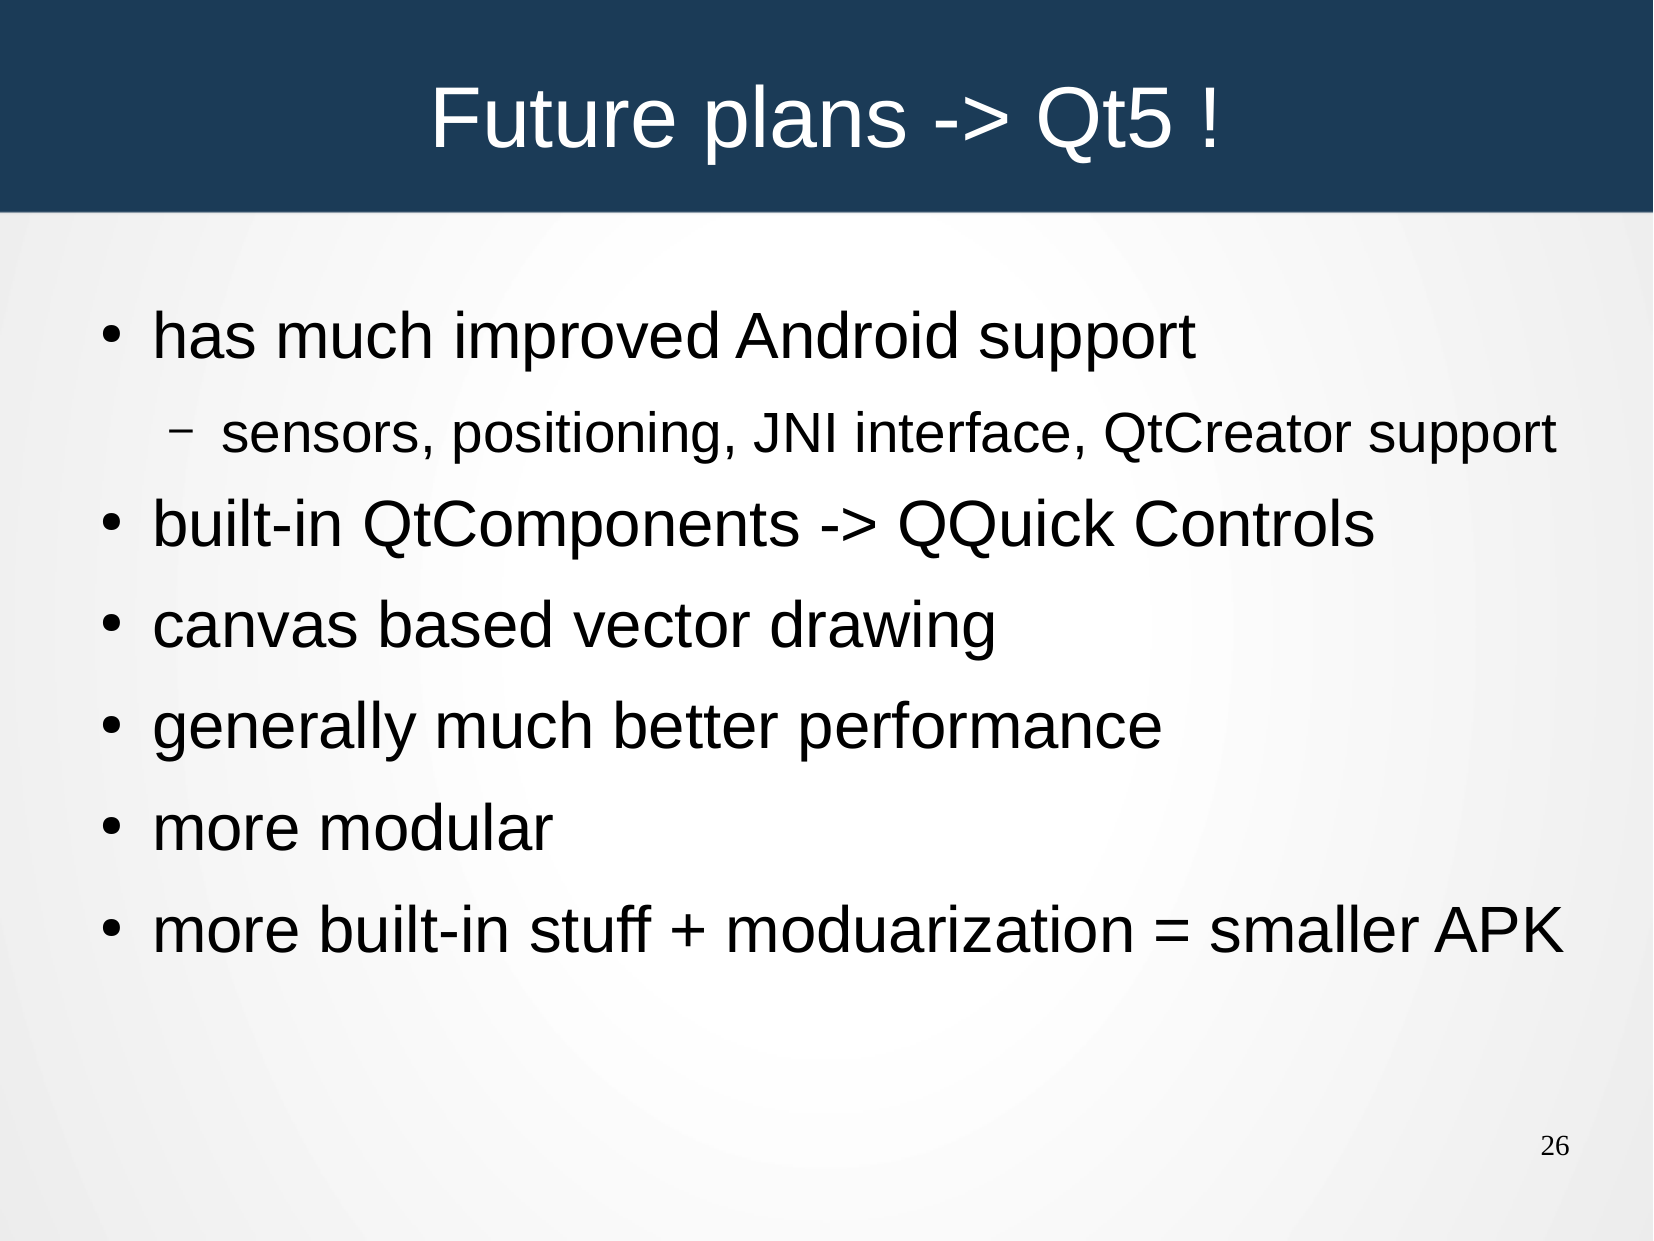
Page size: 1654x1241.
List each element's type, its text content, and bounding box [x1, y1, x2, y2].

picture [0, 0, 1653, 1241]
list has much improved Android support sensors, positioning, JNI interface, QtCreator support built-in QtComponents -> QQuick Controls canvas based vector drawing generally much better performance more modular more built-in stuff + moduarization = smaller APK [82, 299, 1571, 1019]
title Future plans -> Qt5 ! [82, 47, 1571, 189]
